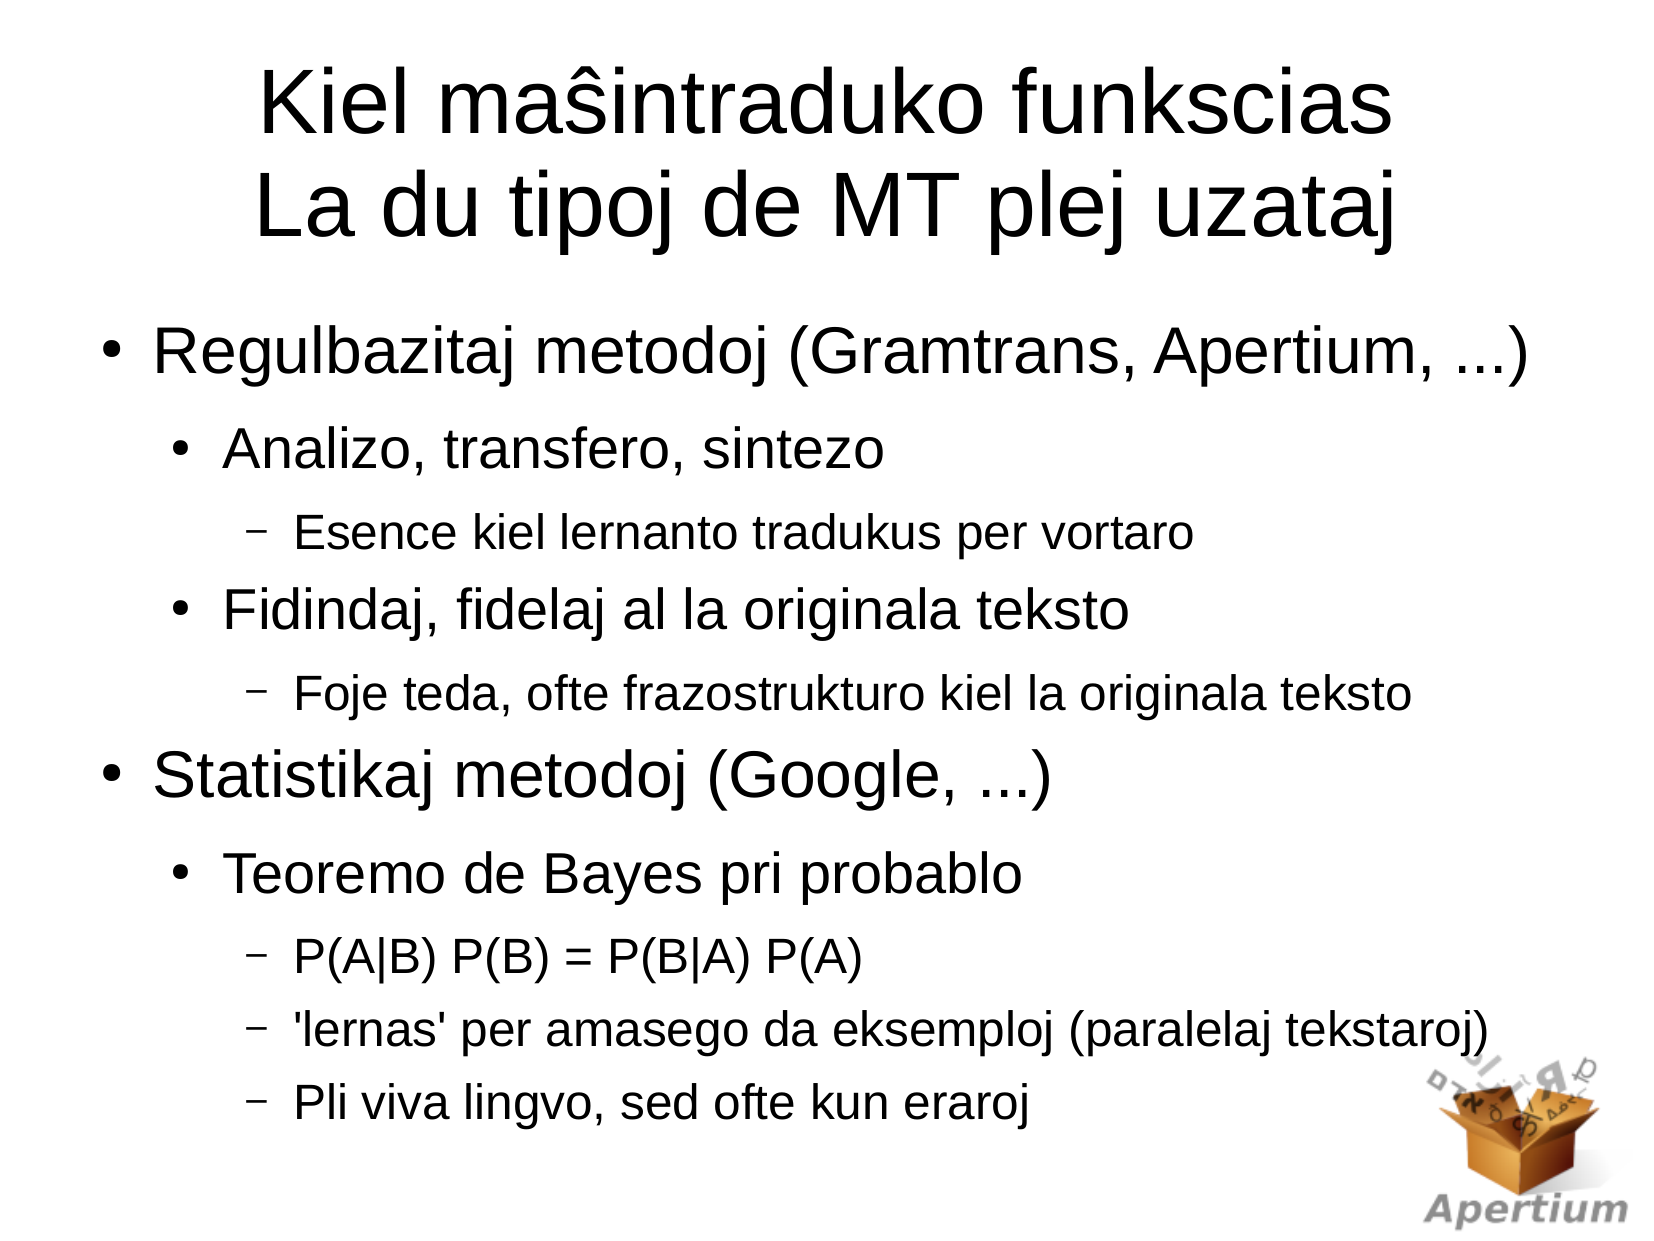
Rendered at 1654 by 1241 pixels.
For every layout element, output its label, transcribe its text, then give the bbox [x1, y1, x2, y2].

picture [1417, 1033, 1633, 1241]
list Regulbazitaj metodoj (Gramtrans, Apertium, ...) Analizo, transfero, sintezo Esence kiel lernanto tradukus per vortaro Fidindaj, fidelaj al la originala teksto Foje teda, ofte frazostrukturo kiel la originala teksto Statistikaj metodoj (Google, ...) Teoremo de Bayes pri probablo P(A|B) P(B) = P(B|A) P(A) 'lernas' per amasego da eksemploj (paralelaj tekstaroj) Pli viva lingvo, sed ofte kun eraroj [82, 313, 1571, 1133]
title Kiel maŝintraduko funkscias La du tipoj de MT plej uzataj [82, 50, 1571, 256]
